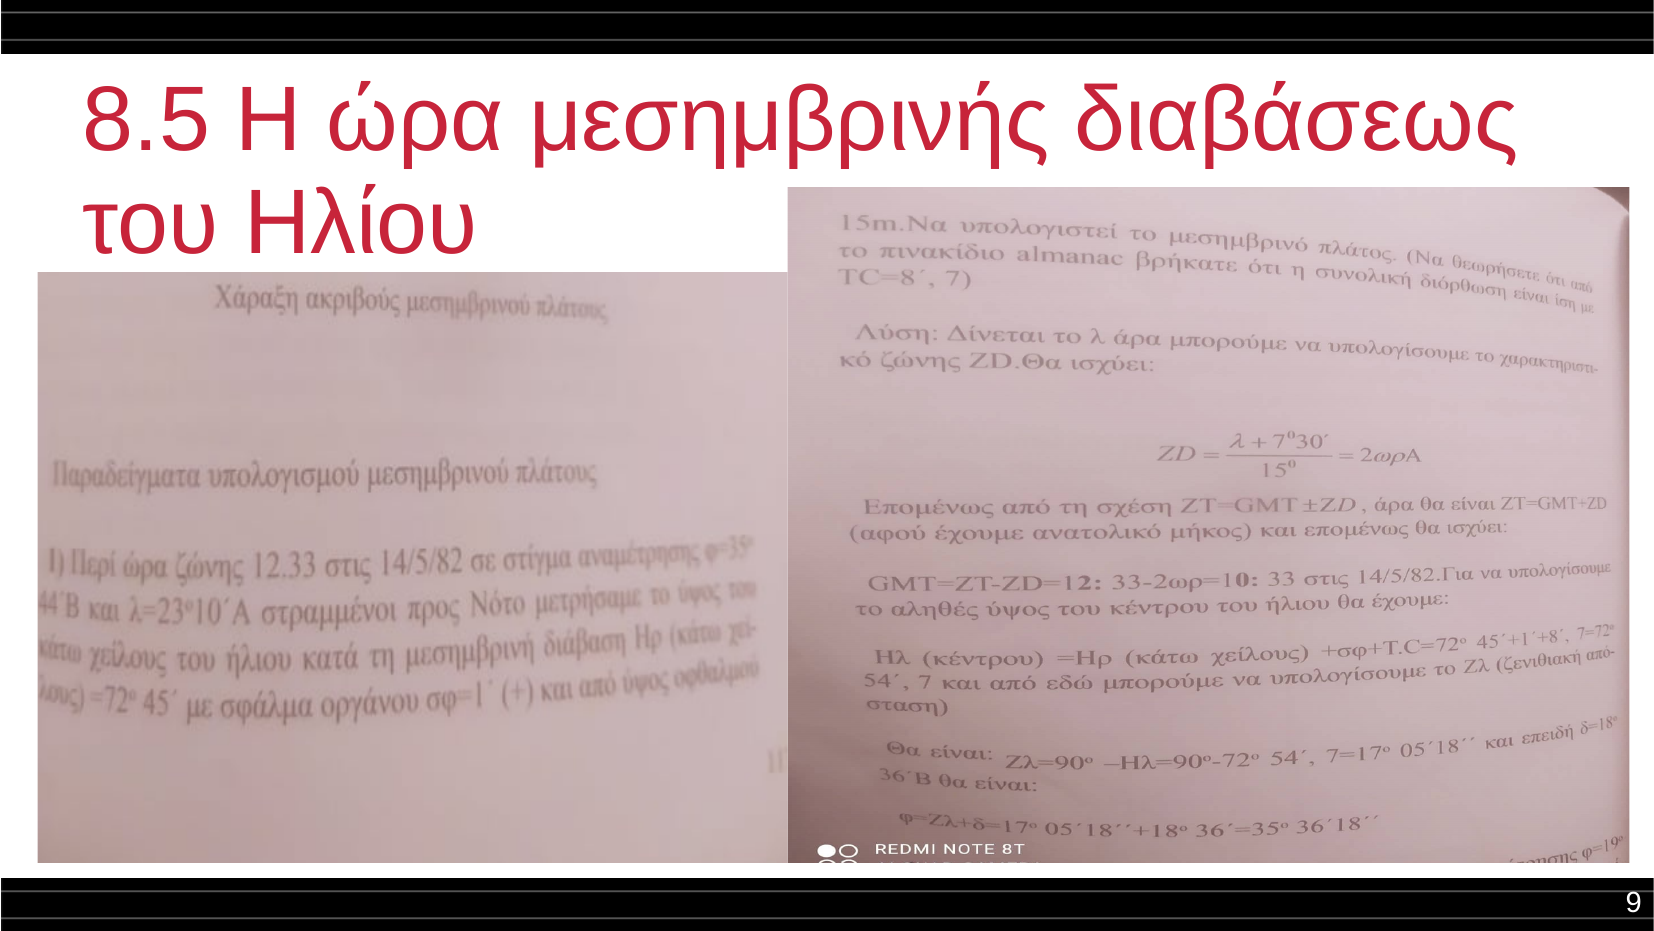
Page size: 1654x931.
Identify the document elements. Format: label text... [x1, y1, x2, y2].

title 8.5 H ώρα μεσημβρινής διαβάσεως του Ηλίου [82, 67, 1571, 272]
picture [1, 0, 1654, 54]
picture [1, 878, 1654, 931]
picture [37, 187, 1630, 863]
